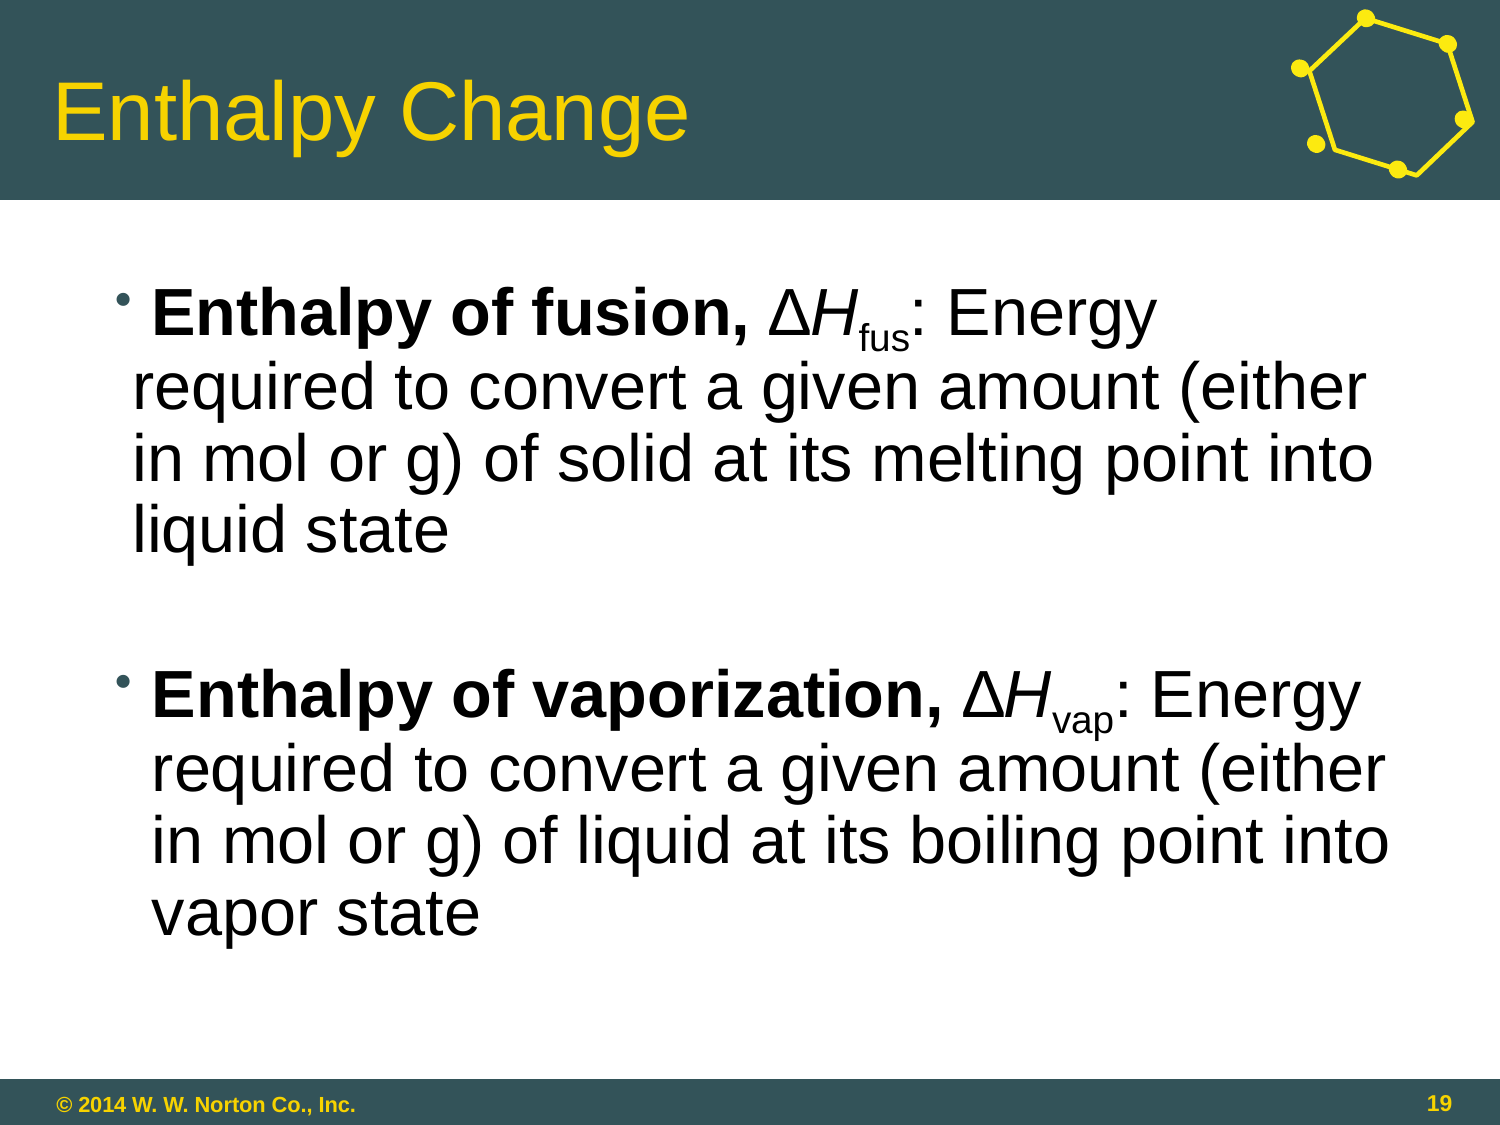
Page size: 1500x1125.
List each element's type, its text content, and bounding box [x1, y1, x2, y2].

list Enthalpy of fusion, ∆Hfus: Energy required to convert a given amount (either in mol or g) of solid at its melting point into liquid state Enthalpy of vaporization, ∆Hvap: Energy required to convert a given amount (either in mol or g) of liquid at its boiling point into vapor state [99, 262, 1413, 963]
title Enthalpy Change [37, 19, 1288, 195]
slide_number <number> [1408, 1085, 1468, 1120]
